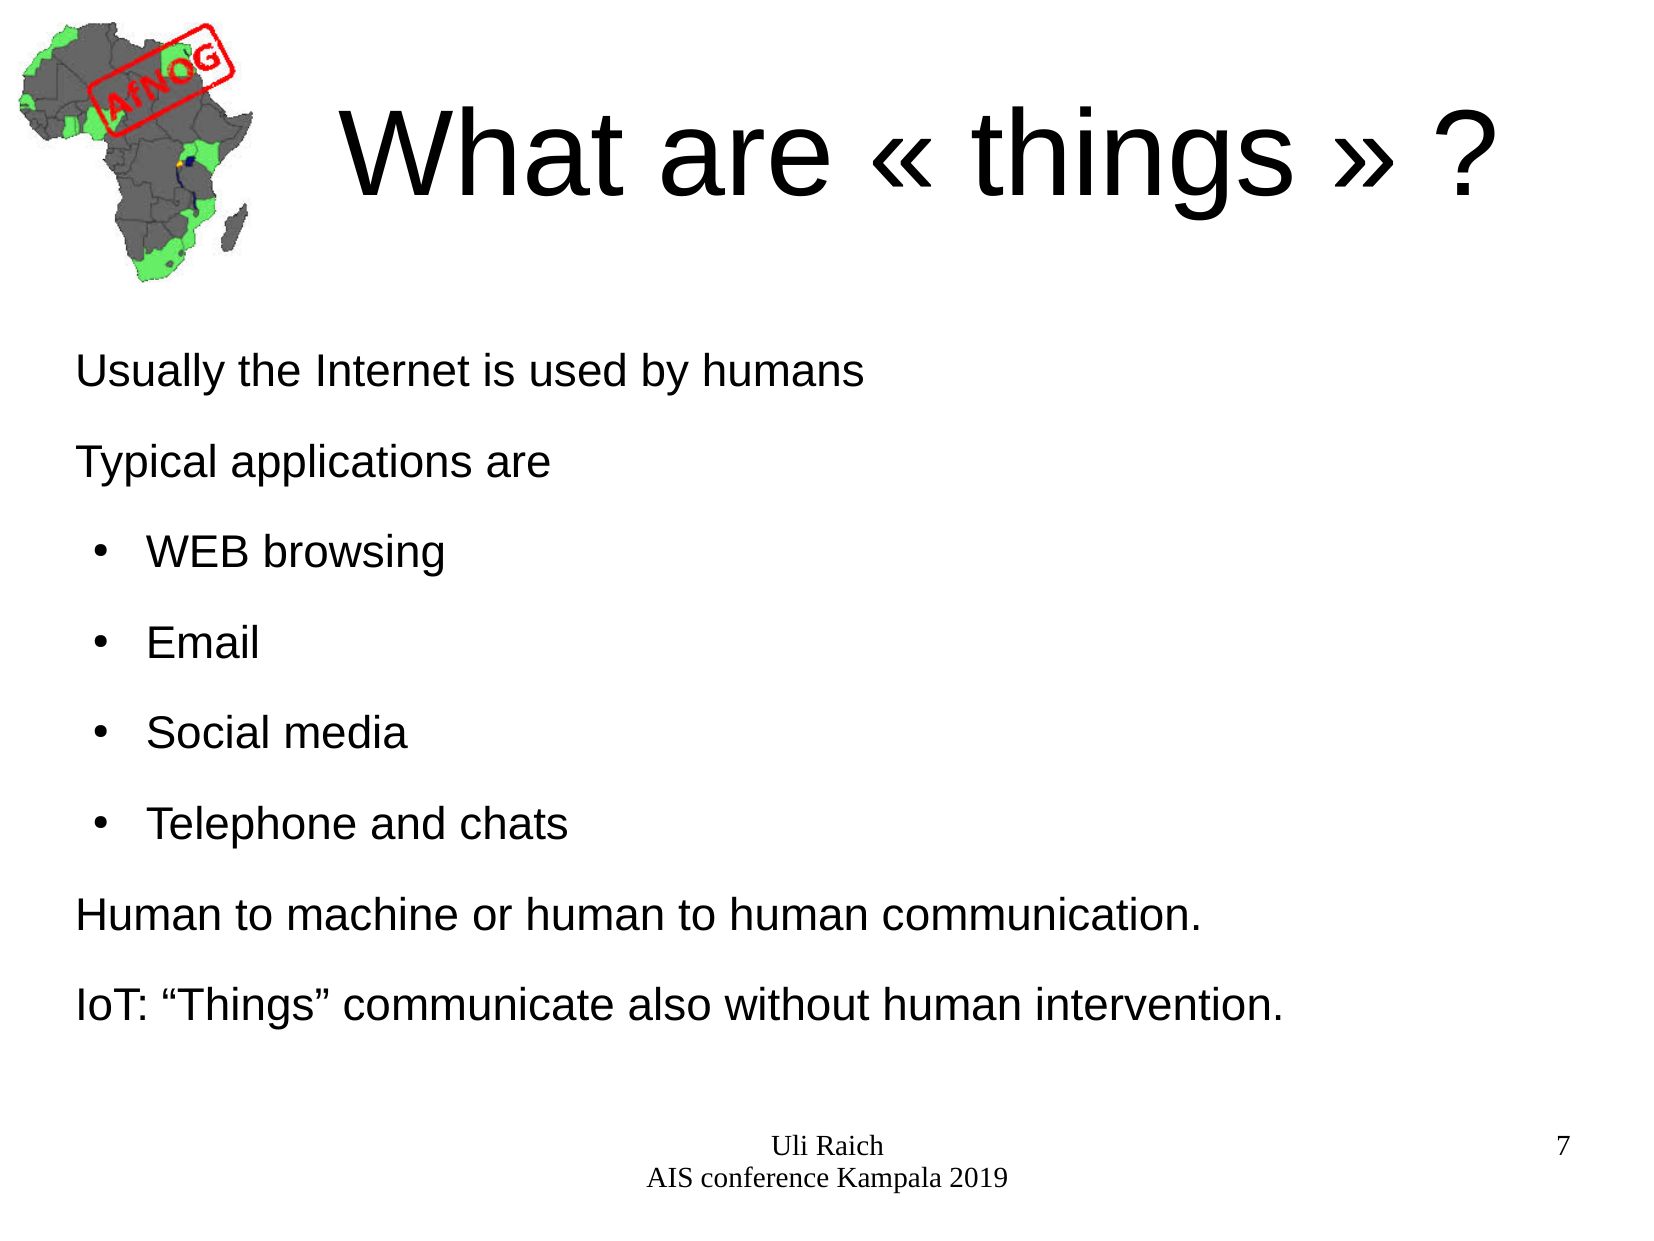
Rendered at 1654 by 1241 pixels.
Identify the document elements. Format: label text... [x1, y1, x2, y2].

list Usually the Internet is used by humans Typical applications are WEB browsing Email Social media Telephone and chats Human to machine or human to human communication. IoT: “Things” communicate also without human intervention. [75, 345, 1564, 1065]
picture [9, 0, 259, 291]
title What are « things » ? [270, 49, 1571, 257]
